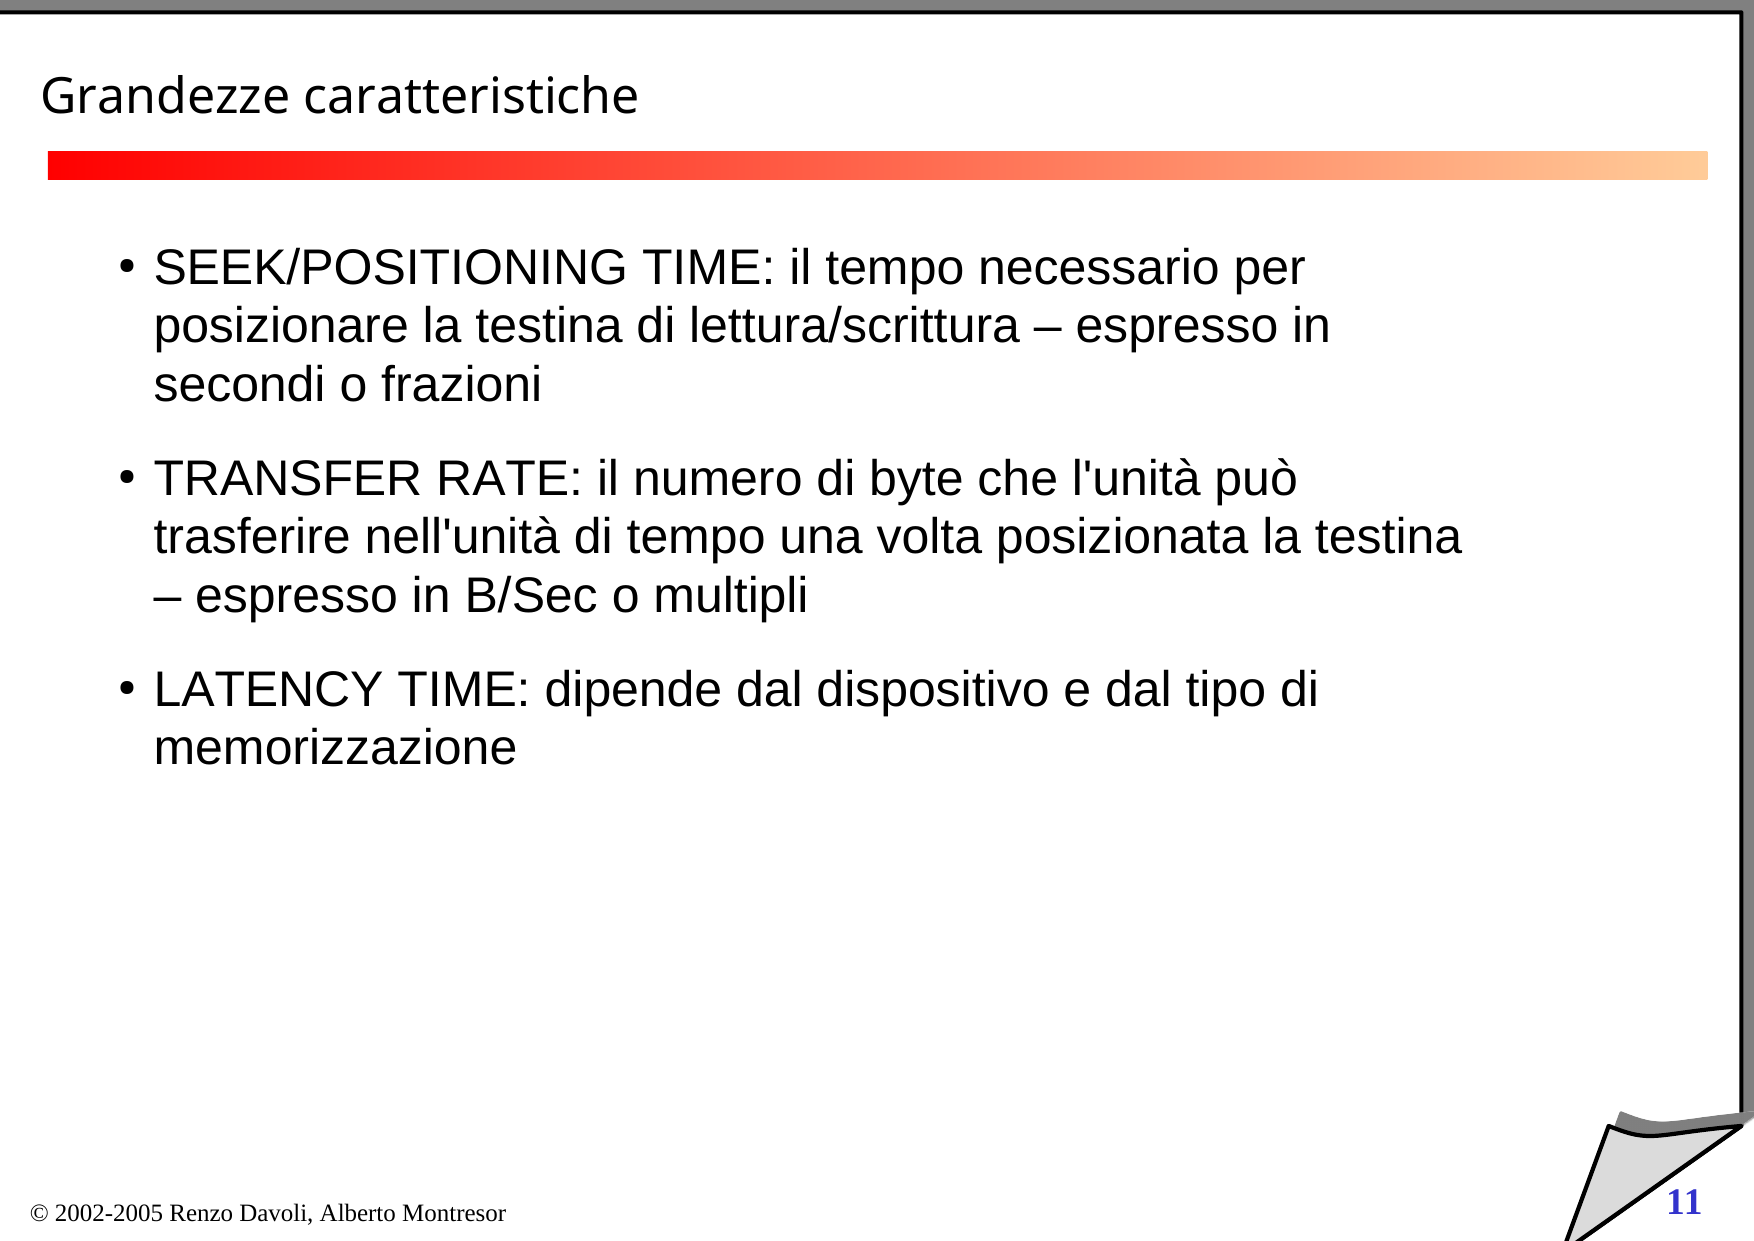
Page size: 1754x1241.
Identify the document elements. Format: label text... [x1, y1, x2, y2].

title Grandezze caratteristiche [40, 49, 1714, 144]
text_box SEEK/POSITIONING TIME: il tempo necessario per posizionare la testina di lettura/scrittura – espresso in secondi o frazioni TRANSFER RATE: il numero di byte che l'unità può trasferire nell'unità di tempo una volta posizionata la testina – espresso in B/Sec o multipli LATENCY TIME: dipende dal dispositivo e dal tipo di memorizzazione [118, 236, 1477, 790]
